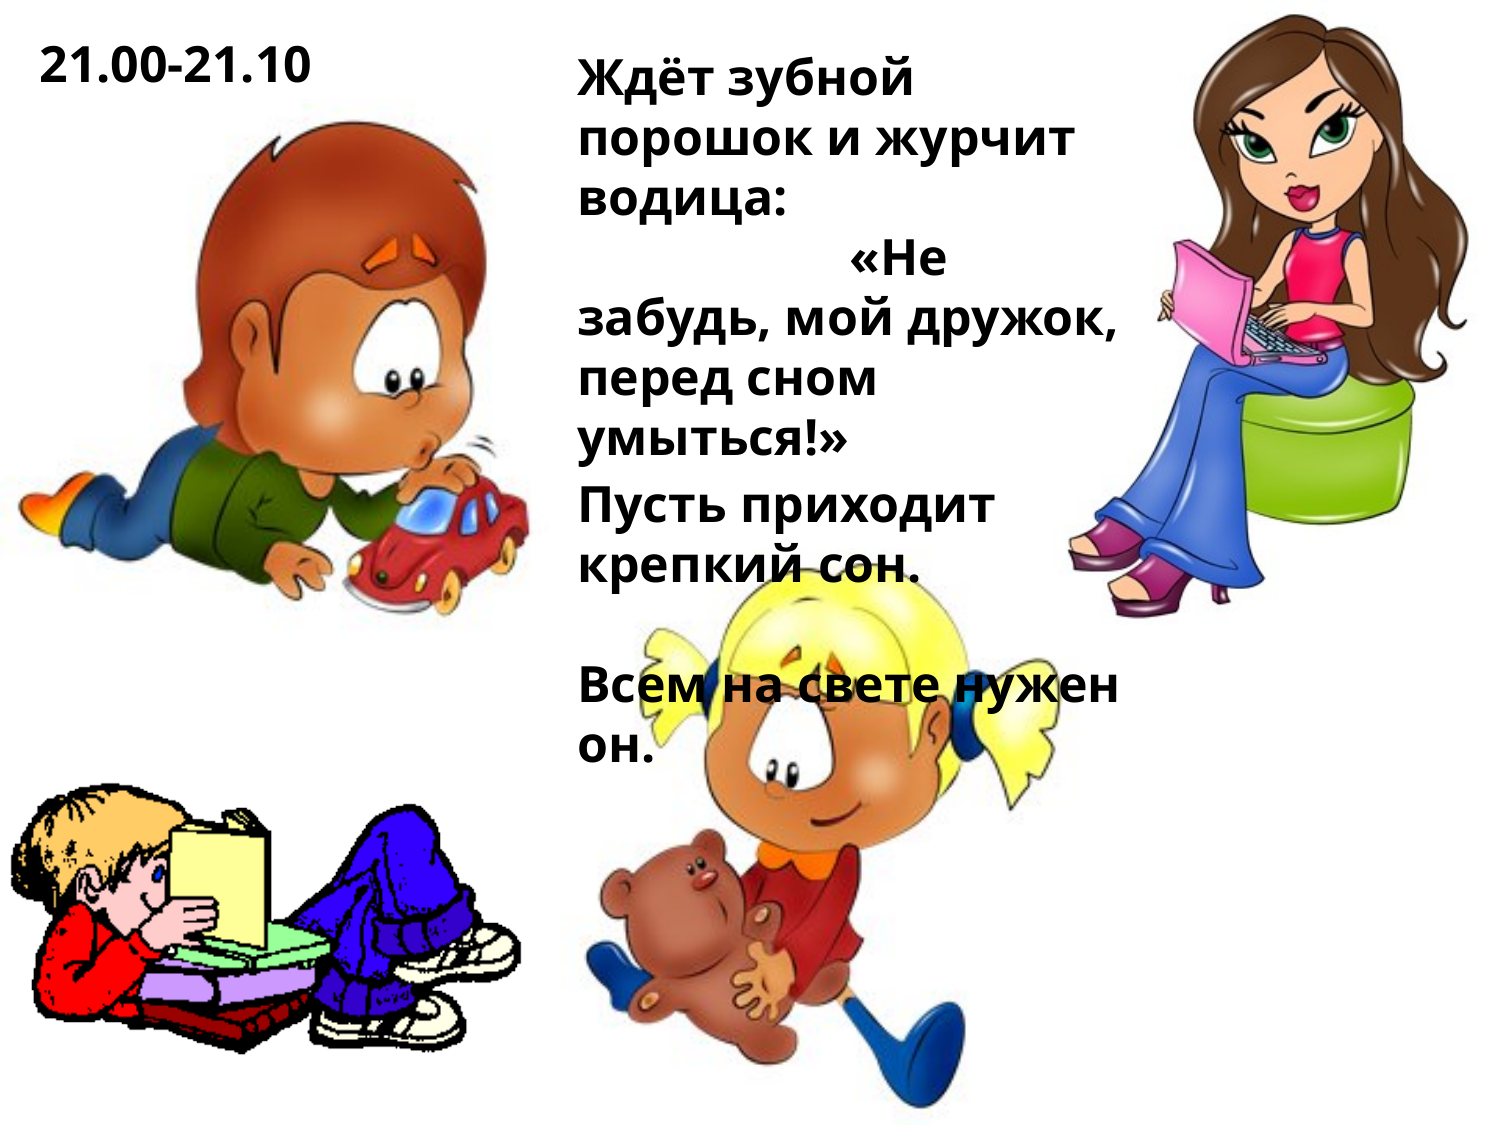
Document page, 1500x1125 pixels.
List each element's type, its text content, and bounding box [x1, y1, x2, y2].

picture [1053, 0, 1500, 625]
text_box 21.00-21.10 [24, 24, 463, 100]
text_box Ждёт зубной порошок и журчит водица: «Не забудь, мой дружок, перед сном умыться!» Пусть приходит крепкий сон. Всем на свете нужен он. [562, 37, 1163, 780]
picture [0, 99, 1102, 1125]
